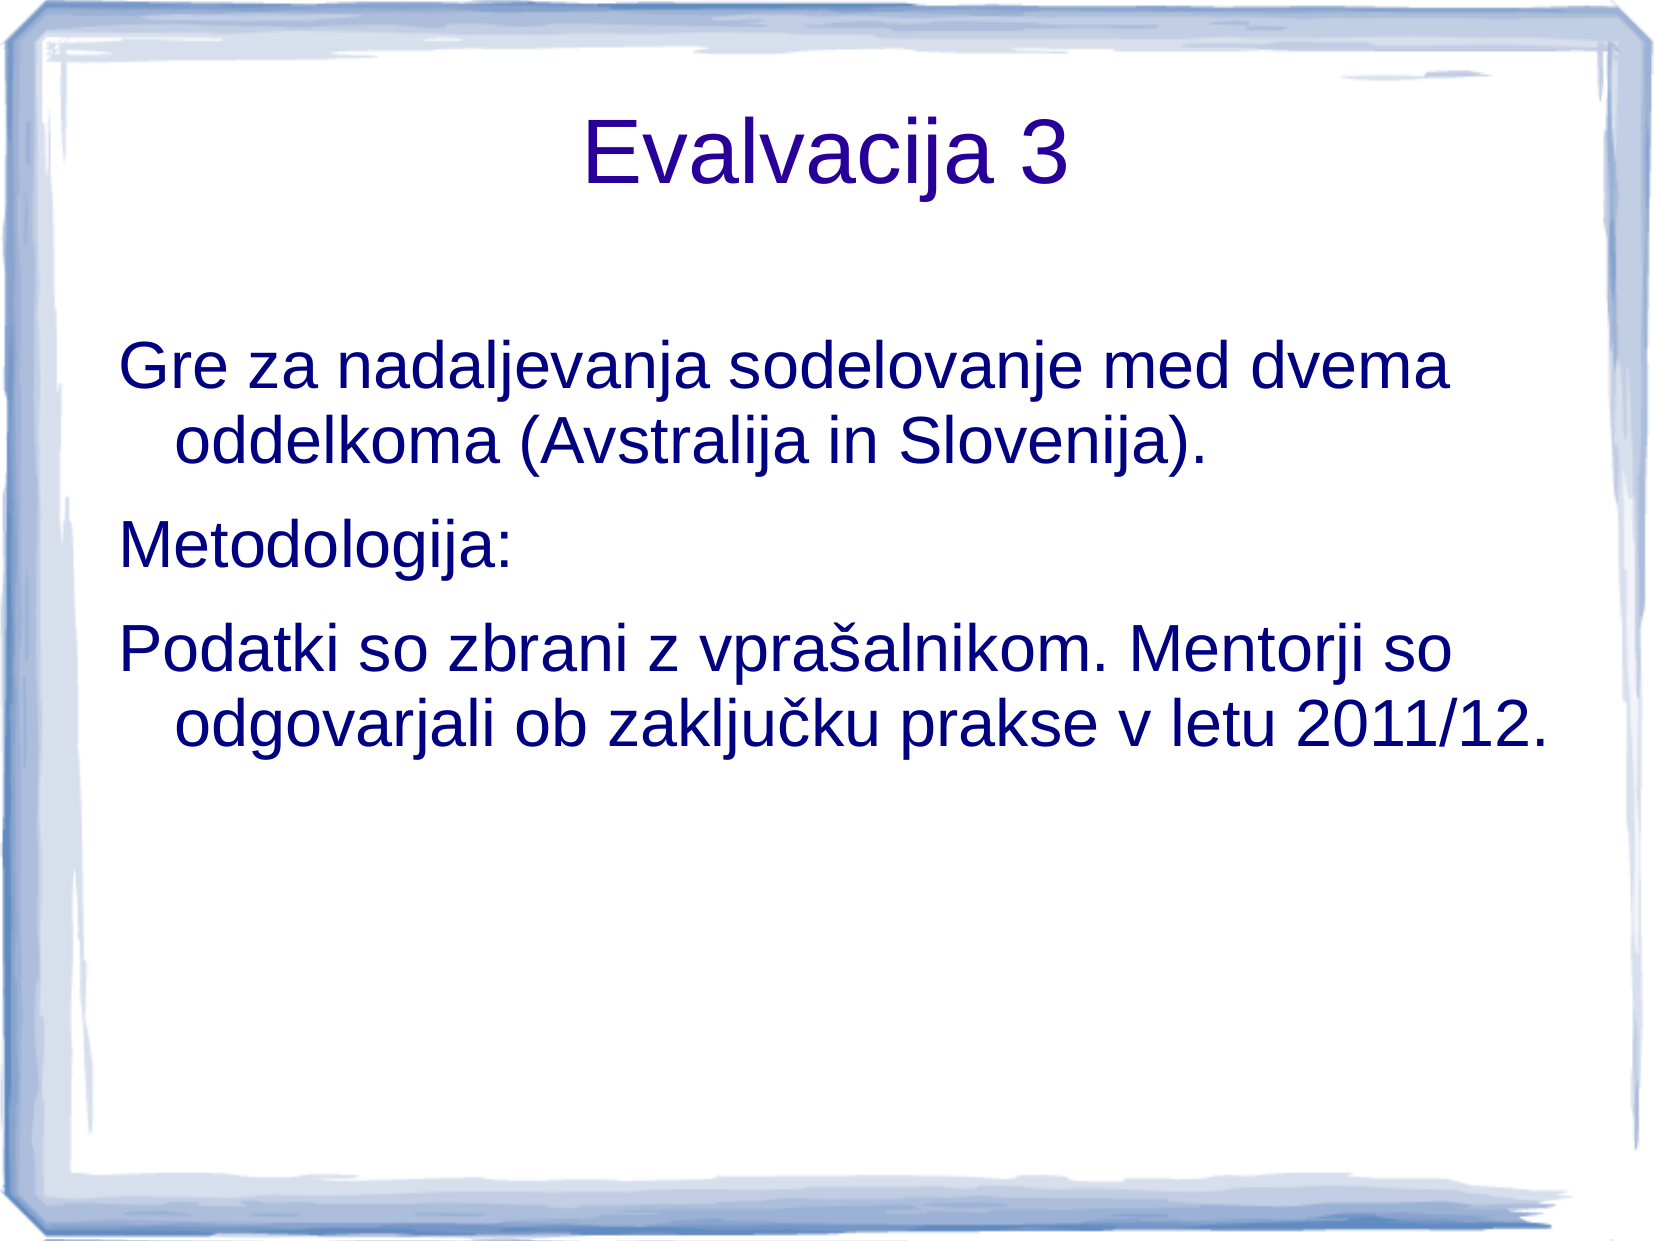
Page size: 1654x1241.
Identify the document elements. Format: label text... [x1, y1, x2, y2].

title Evalvacija 3 [82, 49, 1571, 257]
list Gre za nadaljevanja sodelovanje med dvema oddelkoma (Avstralija in Slovenija). Metodologija: Podatki so zbrani z vprašalnikom. Mentorji so odgovarjali ob zaključku prakse v letu 2011/12. [118, 324, 1571, 1004]
picture [0, 0, 1654, 1241]
